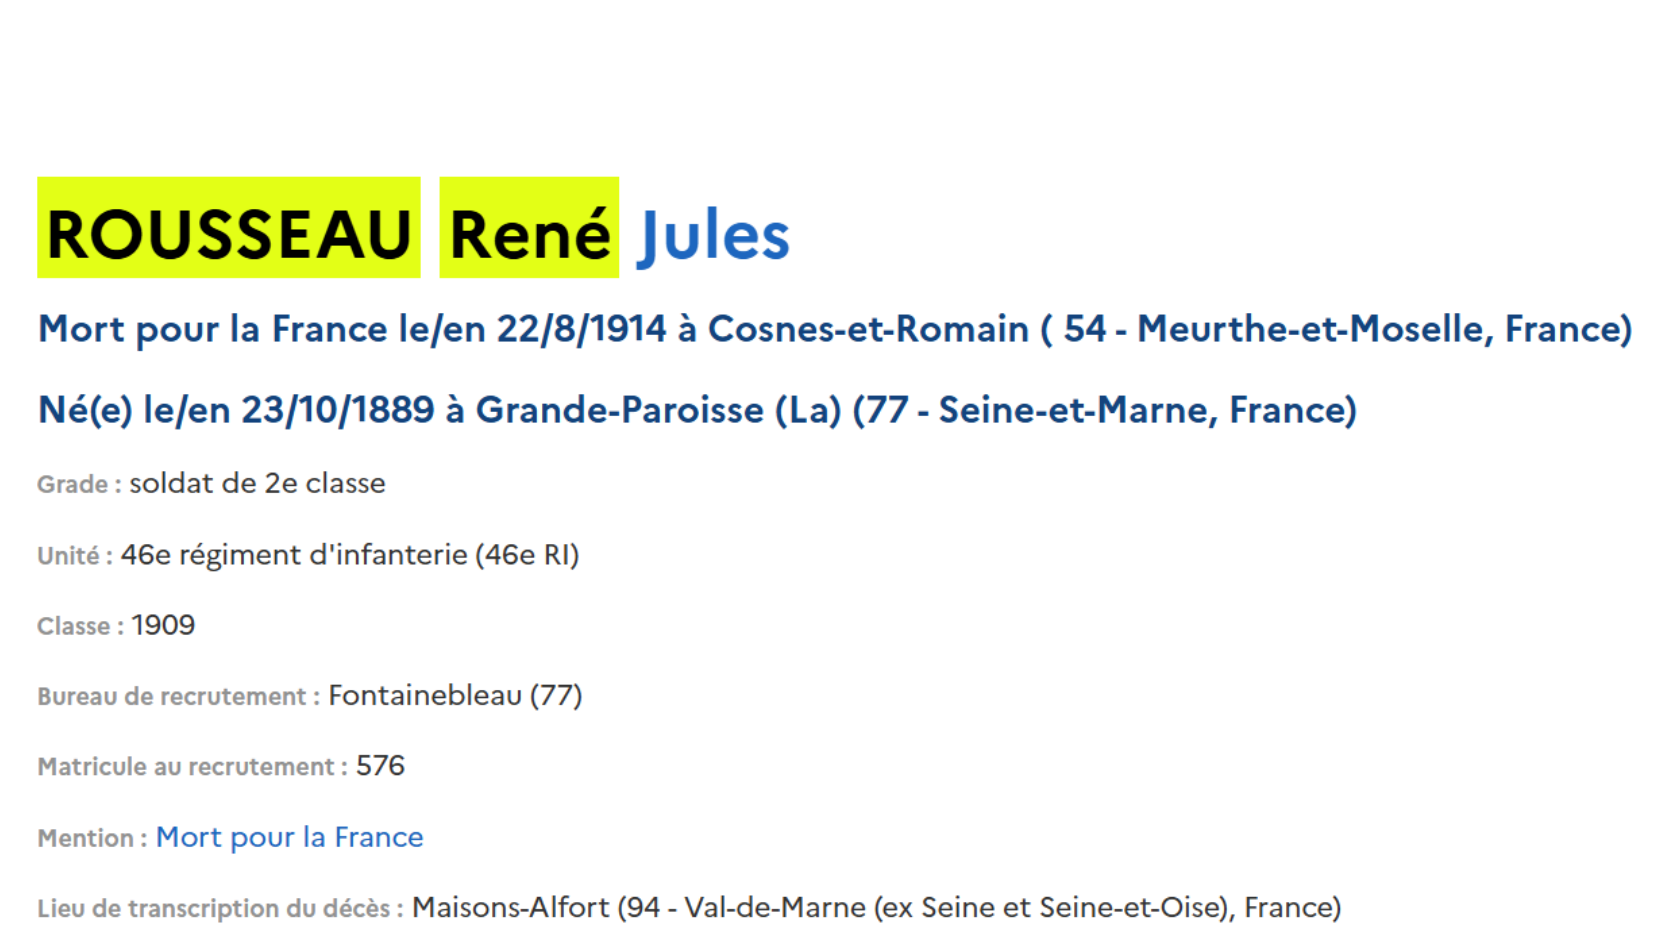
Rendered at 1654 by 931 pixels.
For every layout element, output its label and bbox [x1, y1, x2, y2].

picture [5, 158, 1654, 931]
